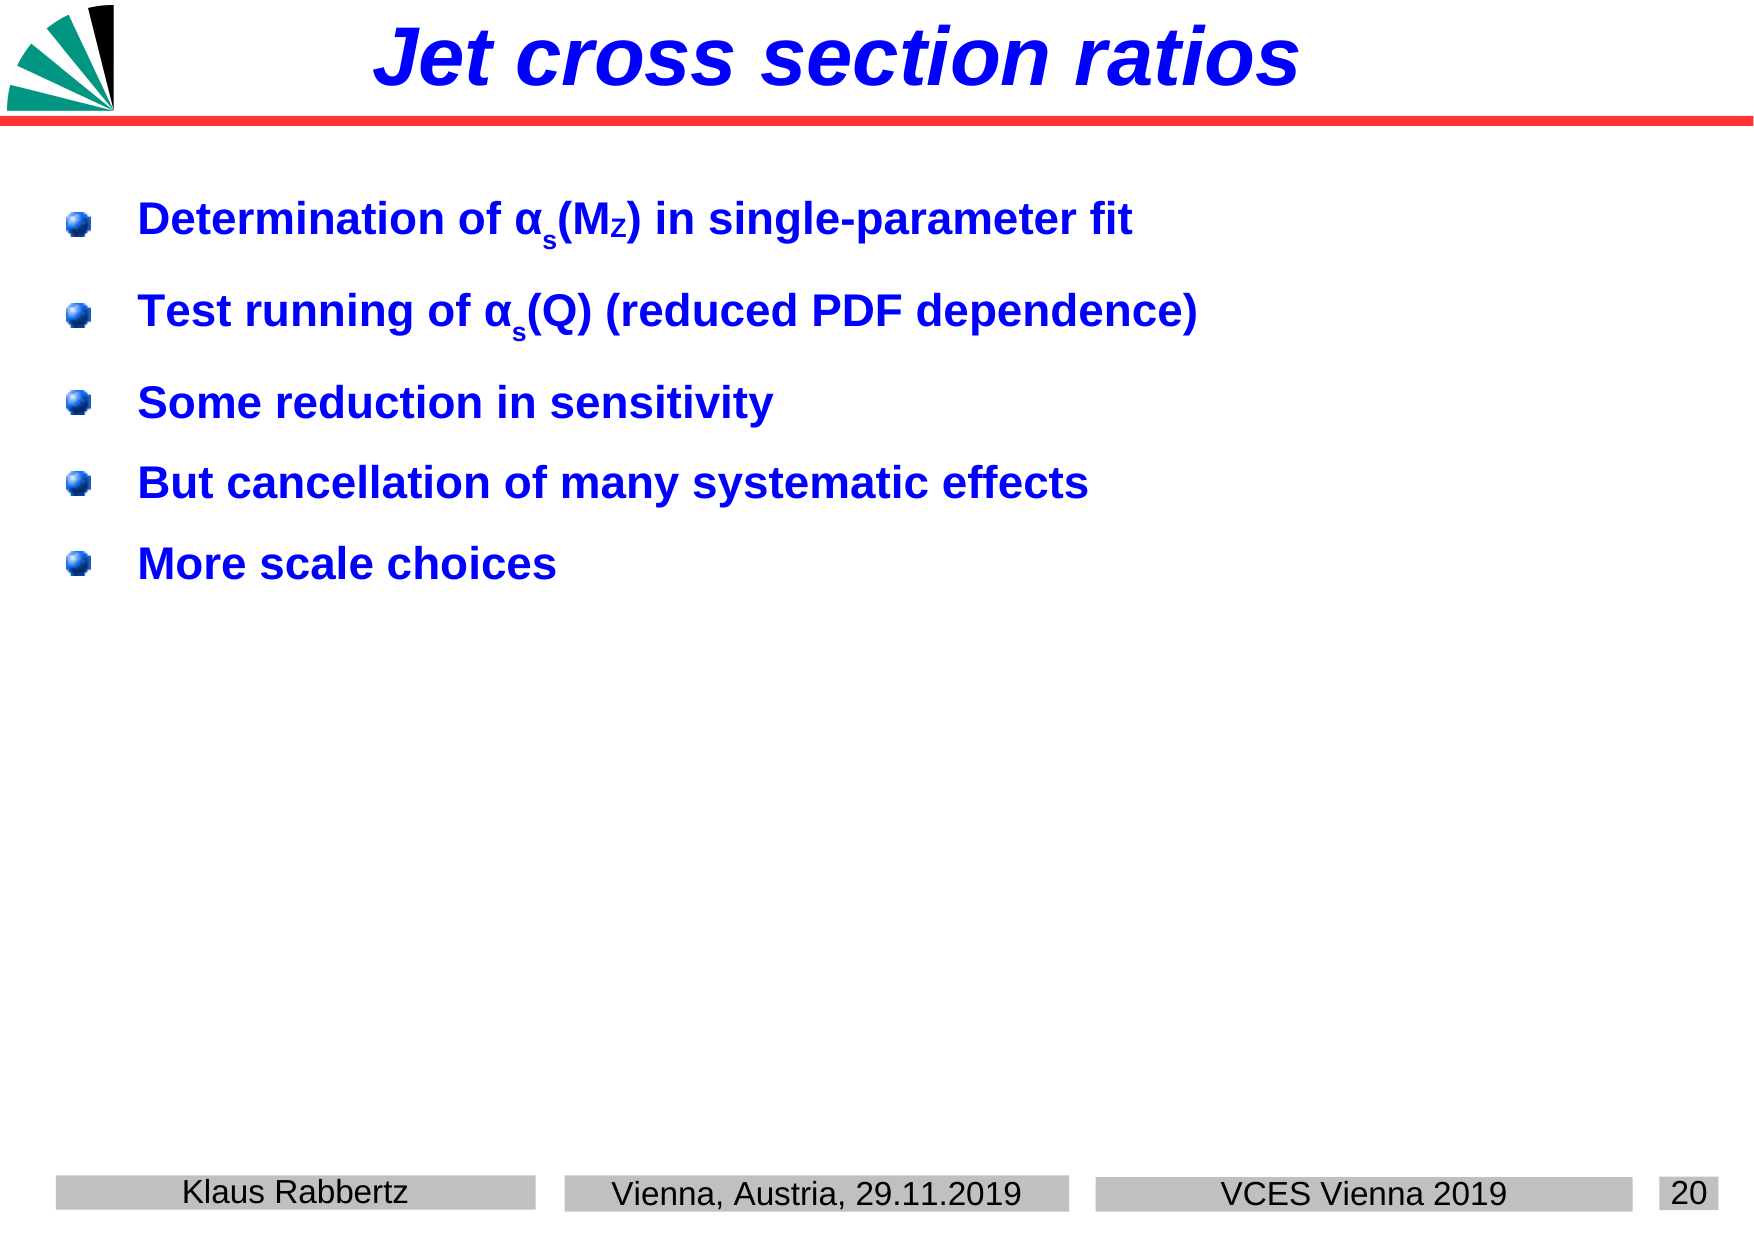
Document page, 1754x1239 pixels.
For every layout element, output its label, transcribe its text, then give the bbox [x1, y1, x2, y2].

picture [7, 5, 114, 112]
title Jet cross section ratios [129, 0, 1545, 114]
list Determination of αs(MZ) in single-parameter fit Test running of αs(Q) (reduced PDF dependence) Some reduction in sensitivity But cancellation of many systematic effects More scale choices [54, 193, 1697, 594]
